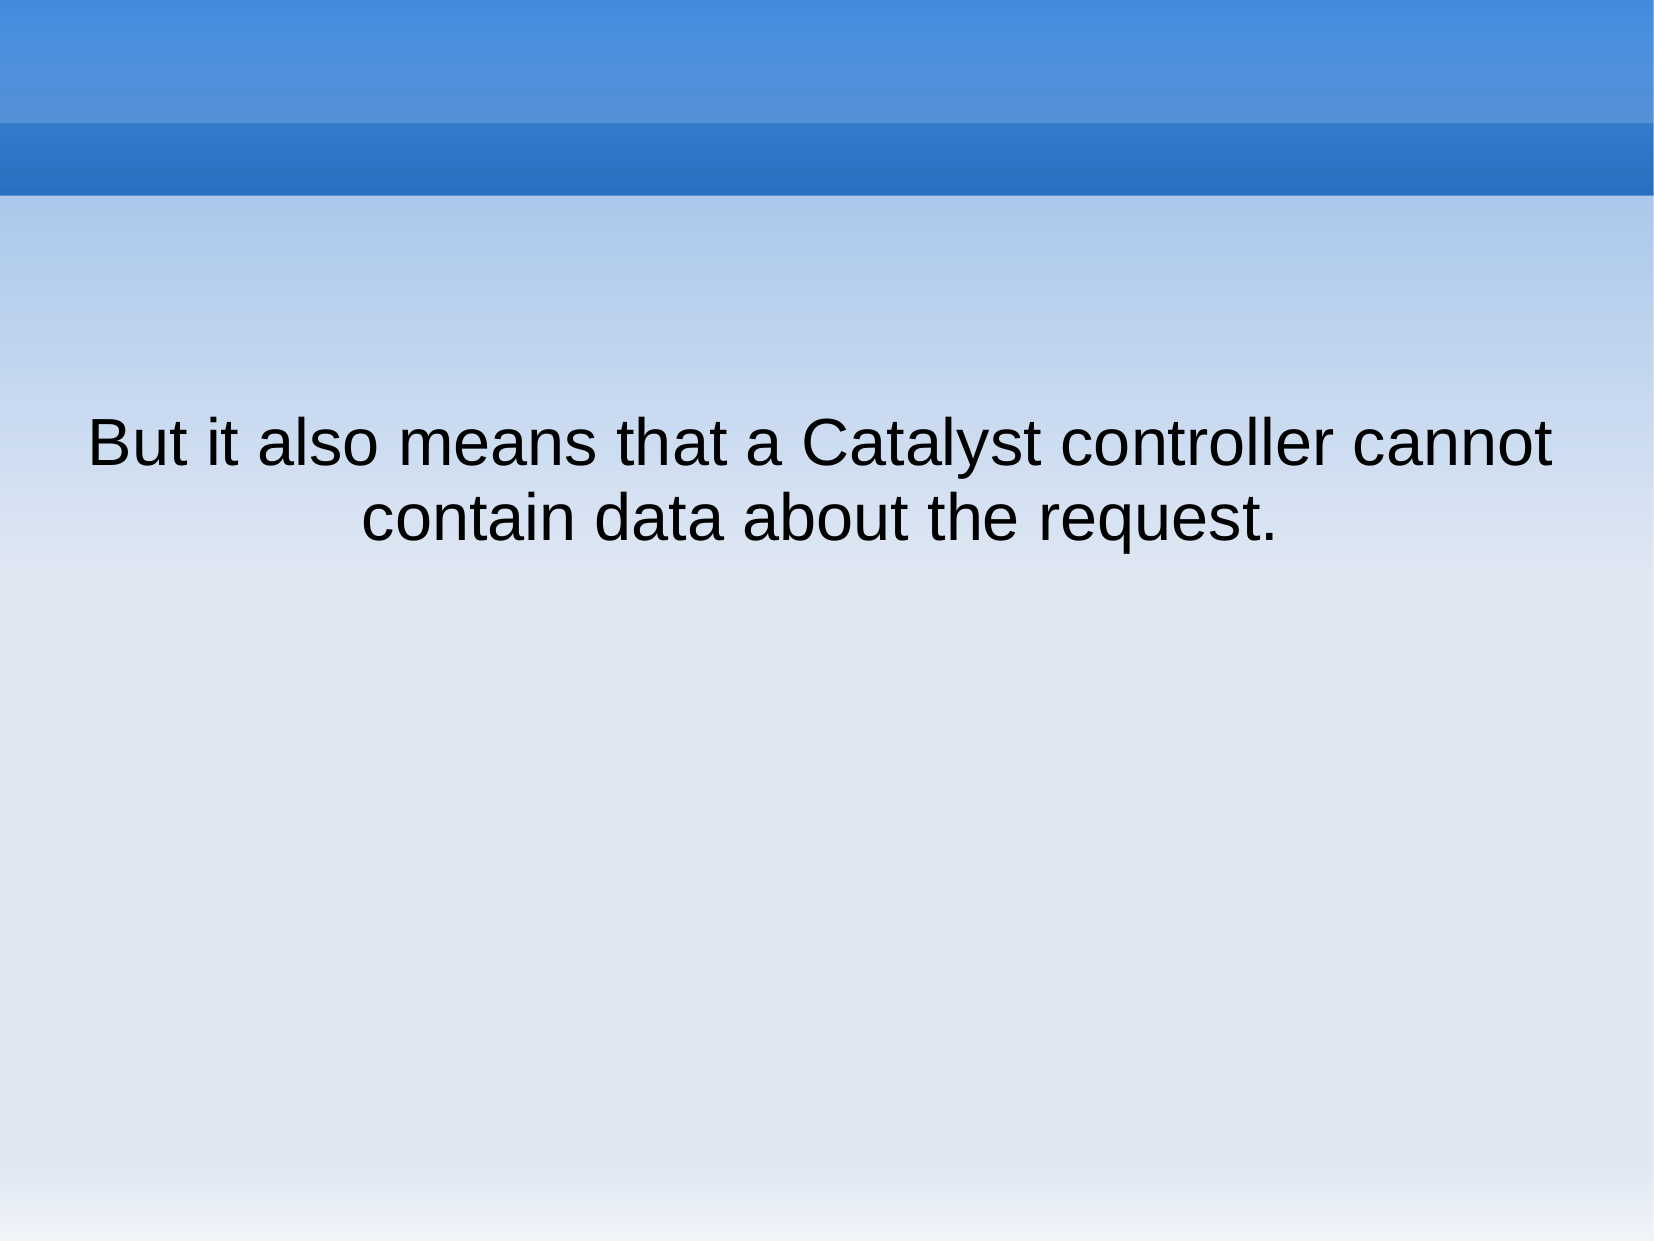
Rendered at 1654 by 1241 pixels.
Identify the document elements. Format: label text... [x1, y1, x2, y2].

subtitle But it also means that a Catalyst controller cannot contain data about the request. [76, 7, 1565, 1102]
picture [0, 0, 1654, 1241]
